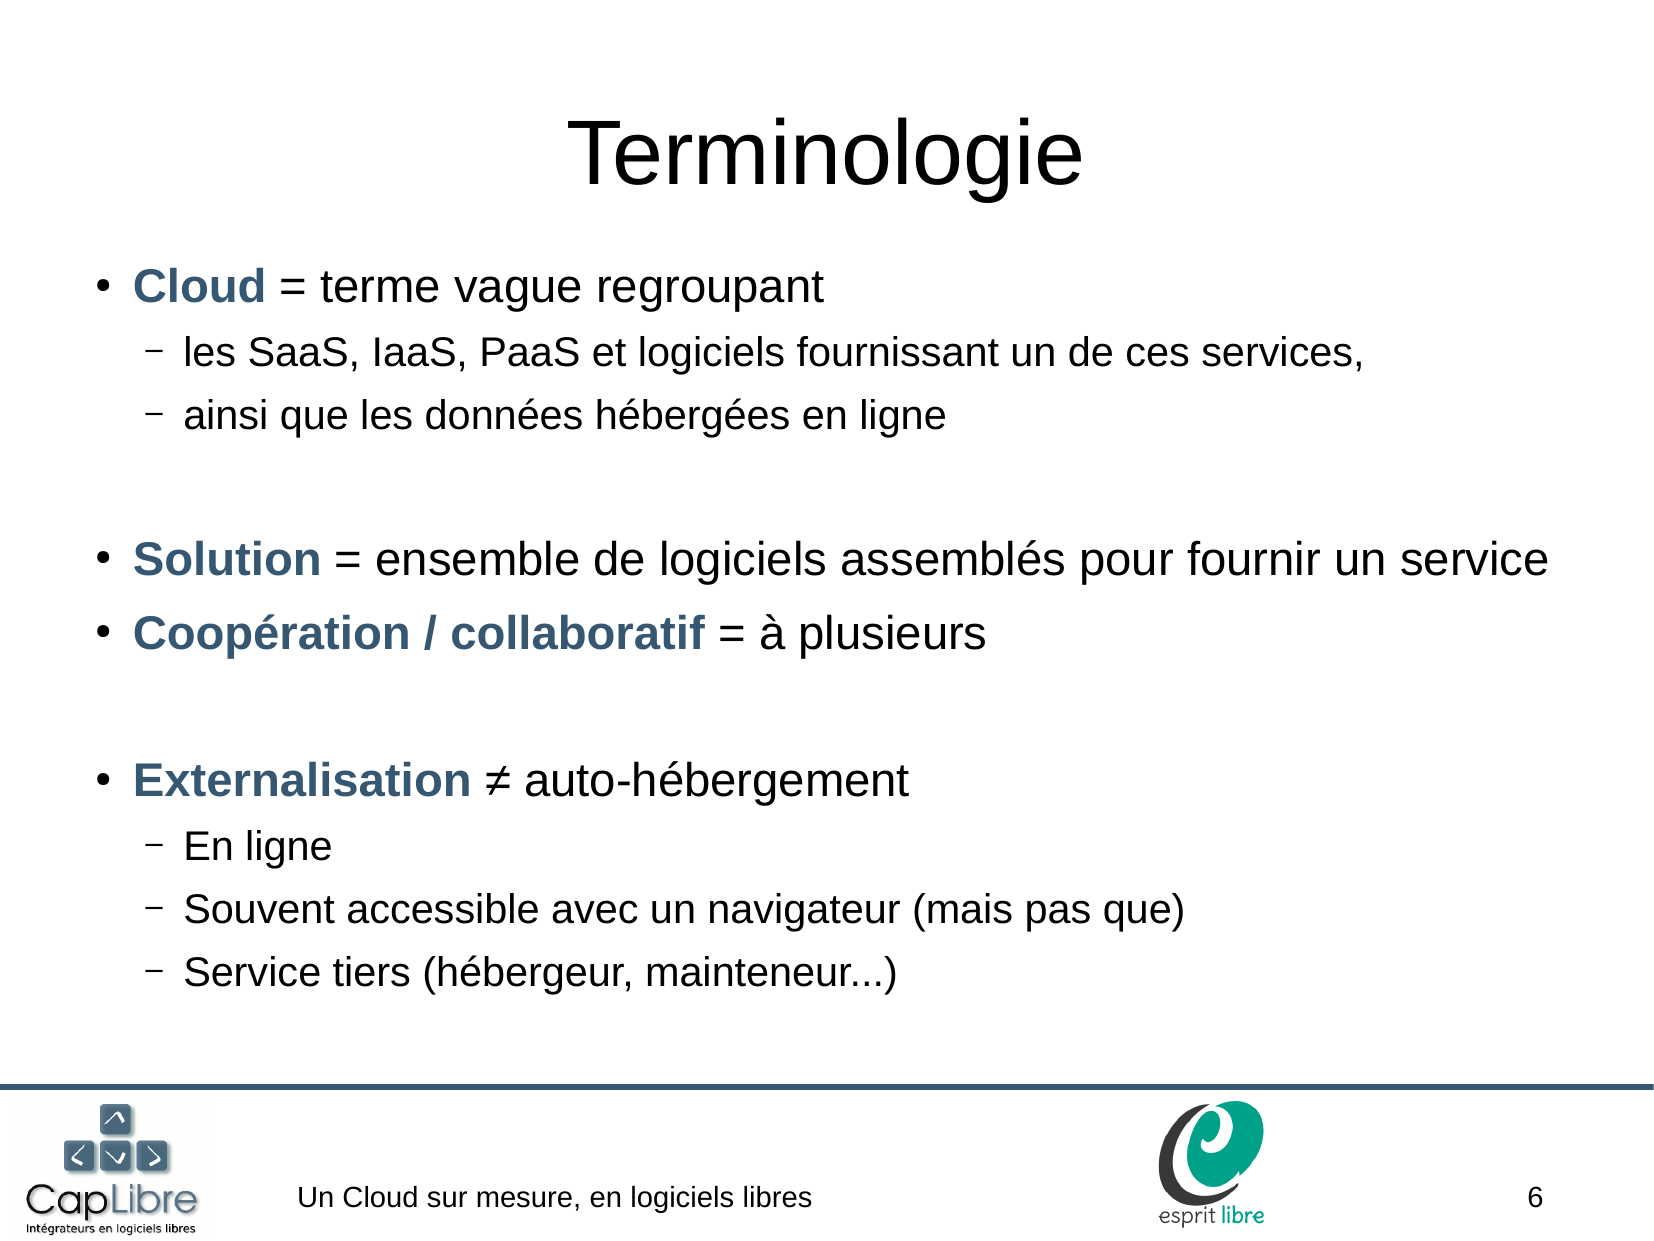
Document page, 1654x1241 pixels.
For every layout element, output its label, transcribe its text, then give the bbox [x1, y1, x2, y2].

picture [1145, 1098, 1276, 1229]
title Terminologie [82, 49, 1571, 257]
picture [11, 1098, 210, 1239]
list Cloud = terme vague regroupant les SaaS, IaaS, PaaS et logiciels fournissant un de ces services, ainsi que les données hébergées en ligne Solution = ensemble de logiciels assemblés pour fournir un service Coopération / collaboratif = à plusieurs Externalisation ≠ auto-hébergement En ligne Souvent accessible avec un navigateur (mais pas que) Service tiers (hébergeur, mainteneur...) [82, 259, 1571, 1034]
